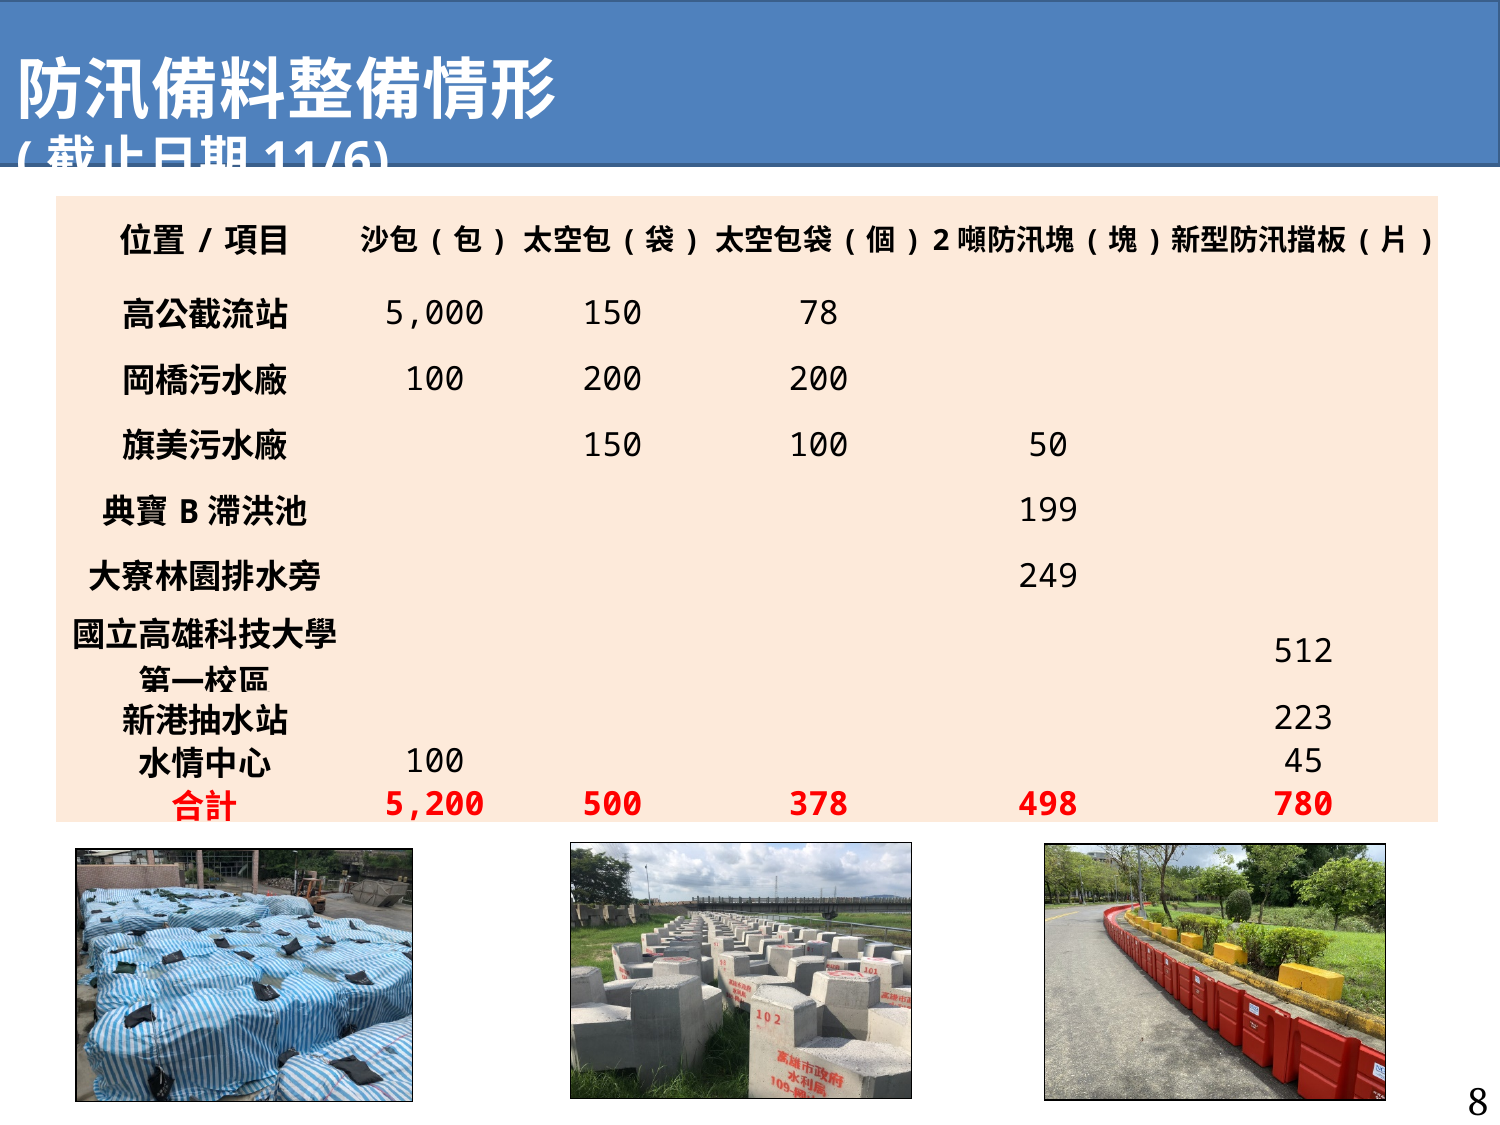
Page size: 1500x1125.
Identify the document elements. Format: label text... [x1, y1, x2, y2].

table_cell 512 [1169, 607, 1438, 692]
table_cell [710, 475, 928, 541]
table_cell 780 [1169, 779, 1438, 822]
table_cell 249 [928, 541, 1169, 607]
table_cell 45 [1169, 735, 1438, 779]
table_cell [515, 475, 710, 541]
table_cell 150 [515, 278, 710, 344]
table_cell 5,200 [354, 779, 515, 822]
table_cell [354, 541, 515, 607]
table_cell [710, 607, 928, 692]
table_cell 78 [710, 278, 928, 344]
text_box 8 [1452, 1070, 1500, 1125]
table_cell 新港抽水站 [141, 718, 147, 735]
table_cell 100 [710, 410, 928, 475]
table_cell 岡橋污水廠 [56, 344, 354, 410]
table_cell 100 [354, 735, 515, 779]
table_cell [1169, 410, 1438, 475]
table_cell 合計 [56, 779, 354, 822]
table_cell [515, 541, 710, 607]
table_cell 199 [928, 475, 1169, 541]
table_header 太空包(袋) [515, 196, 710, 278]
table_cell [1169, 541, 1438, 607]
table_cell 150 [515, 410, 710, 475]
table_cell [515, 607, 710, 692]
table_cell 200 [515, 344, 710, 410]
table_cell 水情中心 [56, 735, 354, 779]
table_cell 498 [928, 779, 1169, 822]
table_cell [515, 692, 710, 735]
table_cell 200 [710, 344, 928, 410]
text_box [0, 0, 1500, 166]
text_box 防汛備料整備情形 (截止日期11/6) [1, 39, 1500, 275]
picture [0, 166, 1500, 1125]
table_cell [1169, 278, 1438, 344]
table_cell 大寮林園排水旁 [56, 541, 354, 607]
table_header 太空包袋(個) [710, 196, 928, 278]
table_cell [928, 607, 1169, 692]
table_cell [928, 278, 1169, 344]
table_cell [354, 692, 515, 735]
table_cell [710, 692, 928, 735]
table_cell 高公截流站 [56, 278, 354, 344]
table_cell 378 [710, 779, 928, 822]
table_cell [515, 735, 710, 779]
table_cell [354, 607, 515, 692]
table_cell [928, 344, 1169, 410]
table_cell 5,000 [354, 278, 515, 344]
table_header 2噸防汛塊(塊) [928, 196, 1169, 278]
table_cell [354, 410, 515, 475]
table_cell 500 [515, 779, 710, 822]
table_cell 典寶B滯洪池 [56, 475, 354, 541]
table_cell 50 [928, 410, 1169, 475]
table_cell [928, 735, 1169, 779]
table_header 位置/項目 [56, 196, 354, 278]
table_header 新型防汛擋板(片) [1169, 196, 1438, 278]
table_cell 100 [354, 344, 515, 410]
table_cell [710, 735, 928, 779]
table_cell 旗美污水廠 [56, 410, 354, 475]
table_cell 223 [1169, 692, 1438, 735]
table_cell 新港抽水站 [56, 692, 354, 735]
table_cell [354, 475, 515, 541]
table_cell [1169, 475, 1438, 541]
table_cell [928, 692, 1169, 735]
table_cell [710, 541, 928, 607]
table_header 沙包(包) [354, 196, 515, 278]
table_cell 國立高雄科技大學 第一校區 [56, 607, 354, 692]
table_cell [1169, 344, 1438, 410]
